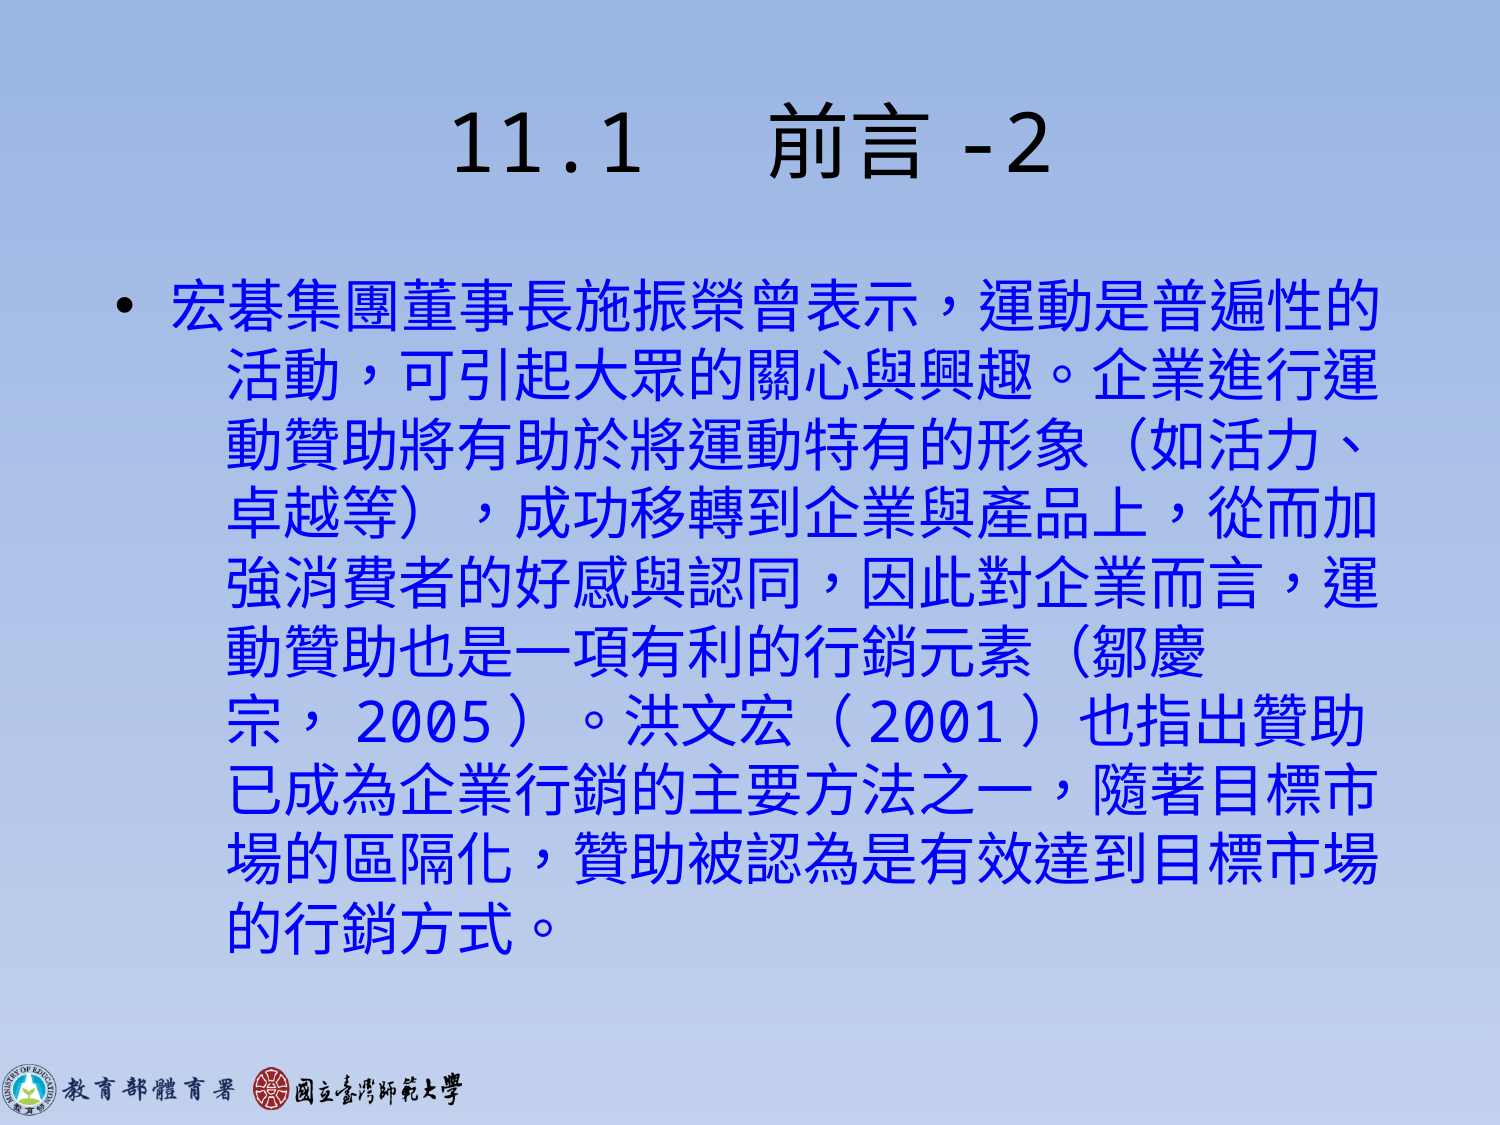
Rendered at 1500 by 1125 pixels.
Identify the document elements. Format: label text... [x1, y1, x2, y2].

title 11.1 前言-2 [75, 45, 1426, 233]
list 宏碁集團董事長施振榮曾表示，運動是普遍性的活動，可引起大眾的關心與興趣。企業進行運動贊助將有助於將運動特有的形象（如活力、卓越等），成功移轉到企業與產品上，從而加強消費者的好感與認同，因此對企業而言，運動贊助也是一項有利的行銷元素（鄒慶宗，2005）。洪文宏（2001）也指出贊助已成為企業行銷的主要方法之一，隨著目標市場的區隔化，贊助被認為是有效達到目標市場的行銷方式。 [99, 262, 1426, 974]
